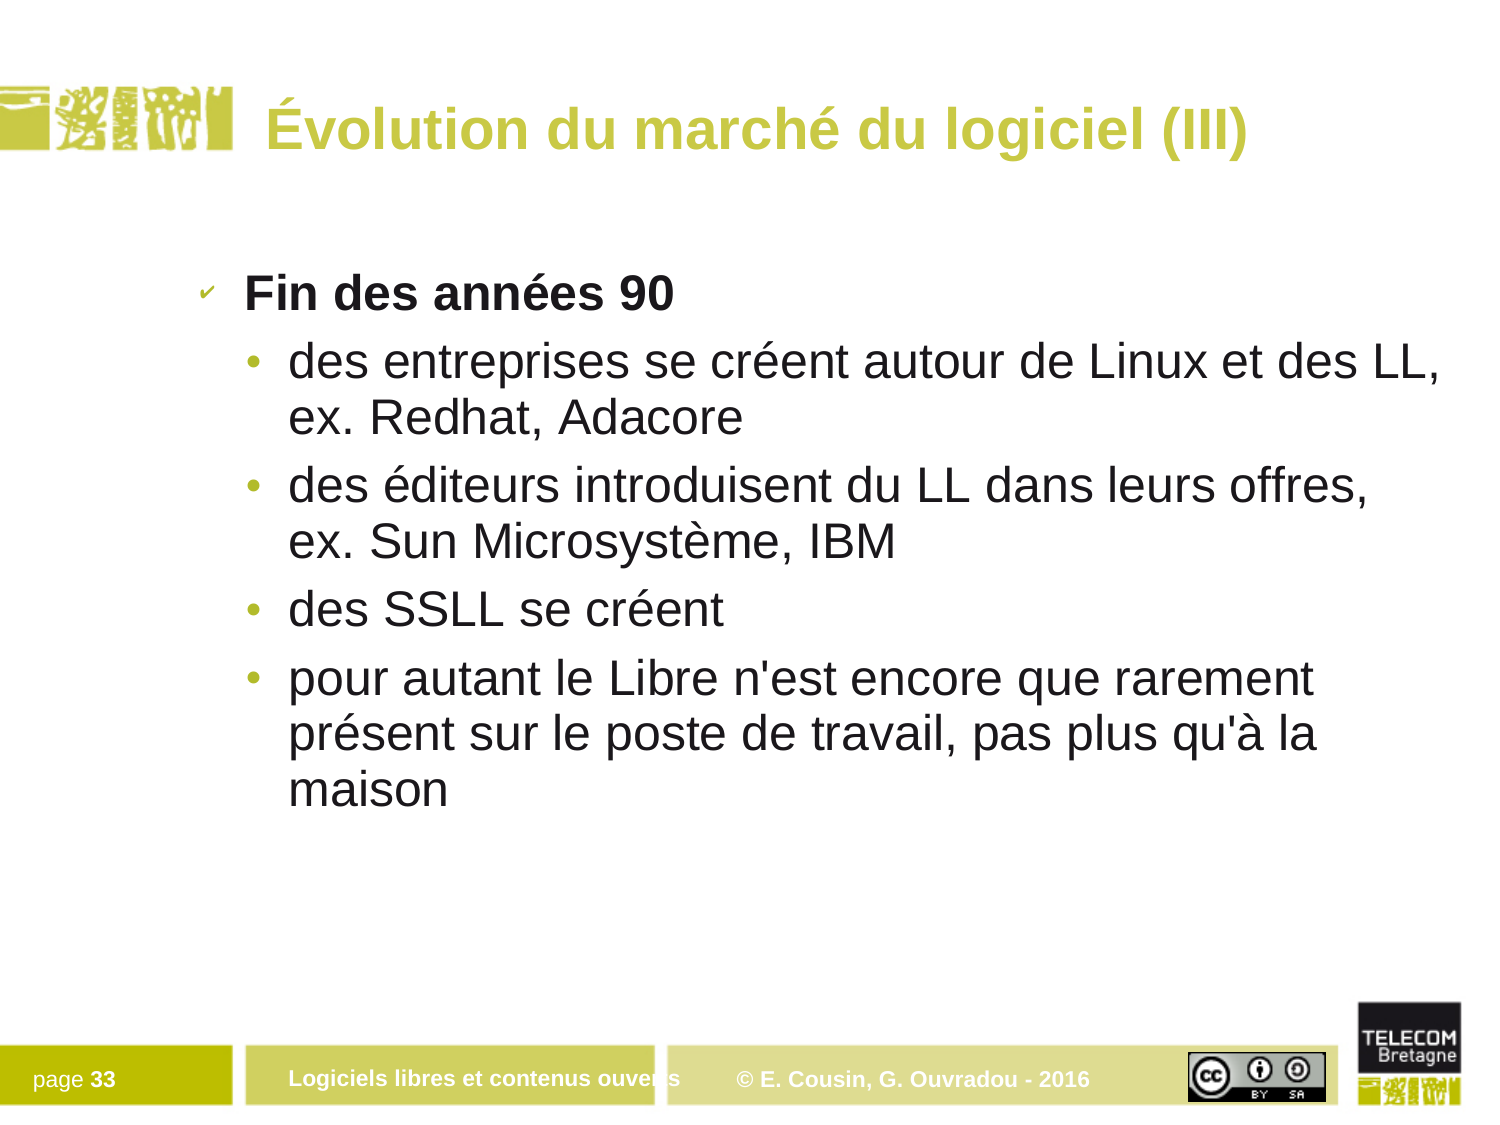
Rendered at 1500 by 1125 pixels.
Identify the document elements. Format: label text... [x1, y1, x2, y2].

title Évolution du marché du logiciel (III) [265, 65, 1478, 193]
list Fin des années 90 des entreprises se créent autour de Linux et des LL, ex. Redhat, Adacore des éditeurs introduisent du LL dans leurs offres, ex. Sun Microsystème, IBM des SSLL se créent pour autant le Libre n'est encore que rarement présent sur le poste de travail, pas plus qu'à la maison [200, 265, 1459, 1002]
picture [0, 0, 1500, 1125]
